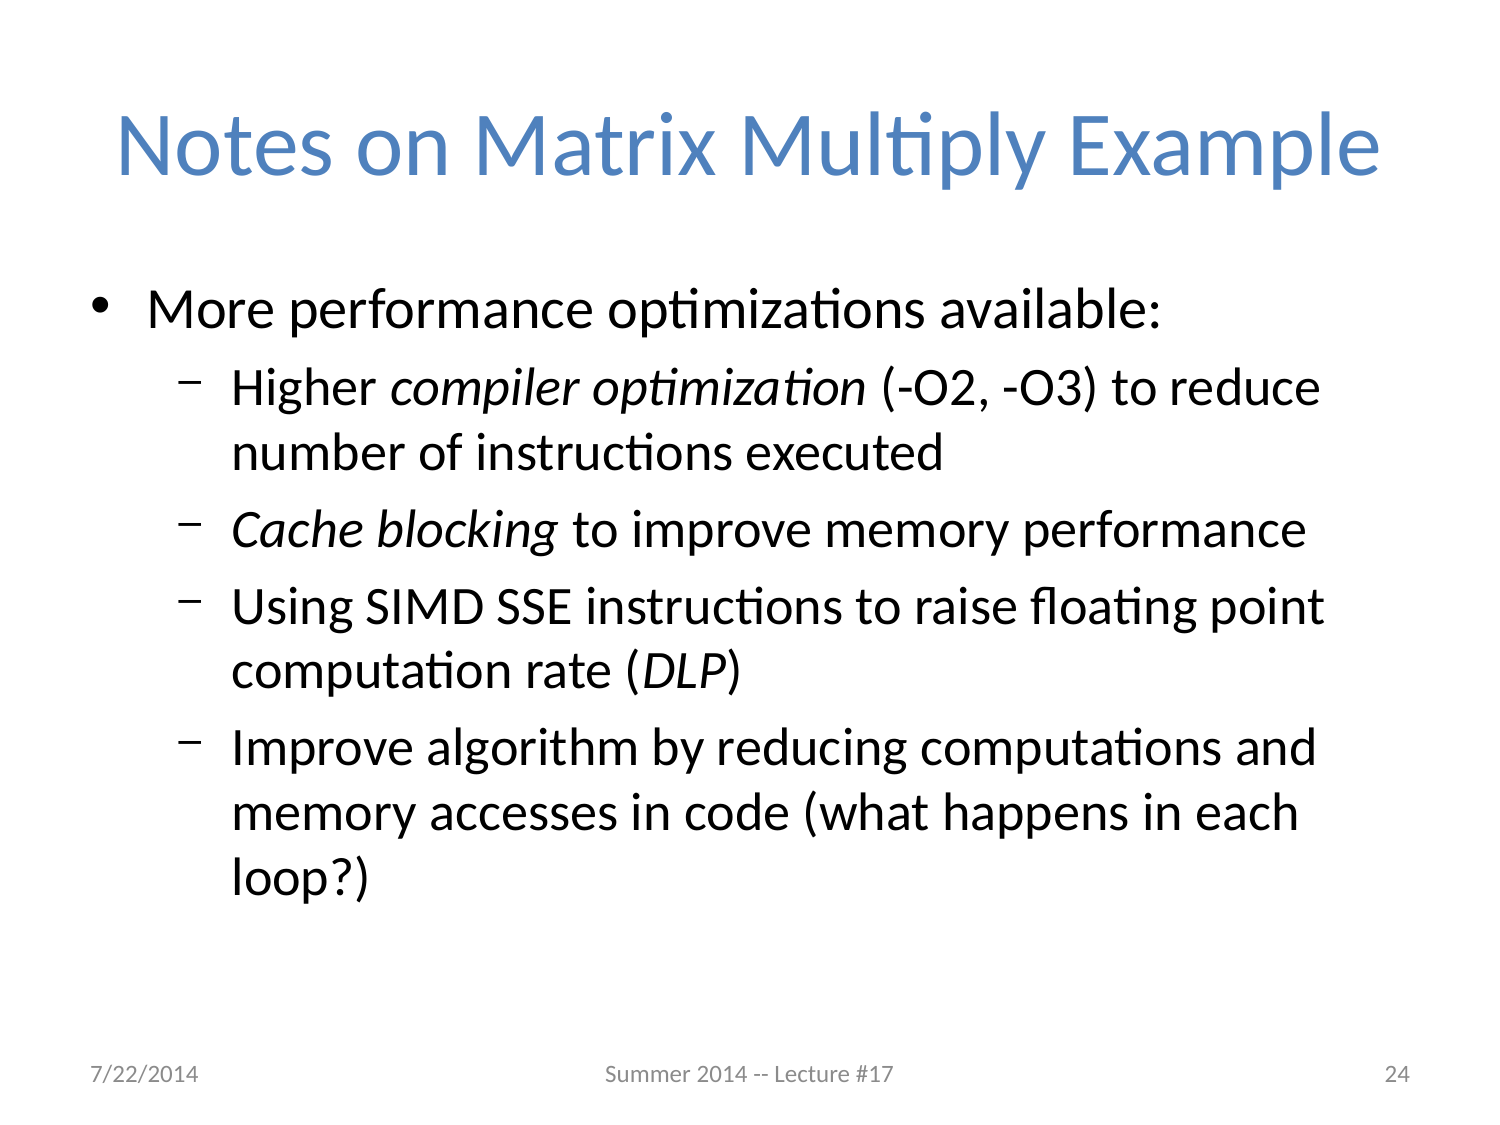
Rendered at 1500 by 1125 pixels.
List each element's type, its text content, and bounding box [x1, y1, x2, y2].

title Notes on Matrix Multiply Example [75, 45, 1425, 233]
slide_number <number> [1074, 1042, 1425, 1103]
slide_number 7/22/2014 [75, 1042, 425, 1103]
footer Summer 2014 -- Lecture #17 [512, 1042, 988, 1103]
list More performance optimizations available: Higher compiler optimization (-O2, -O3) to reduce number of instructions executed Cache blocking to improve memory performance Using SIMD SSE instructions to raise floating point computation rate (DLP) Improve algorithm by reducing computations and memory accesses in code (what happens in each loop?) [75, 262, 1425, 1073]
